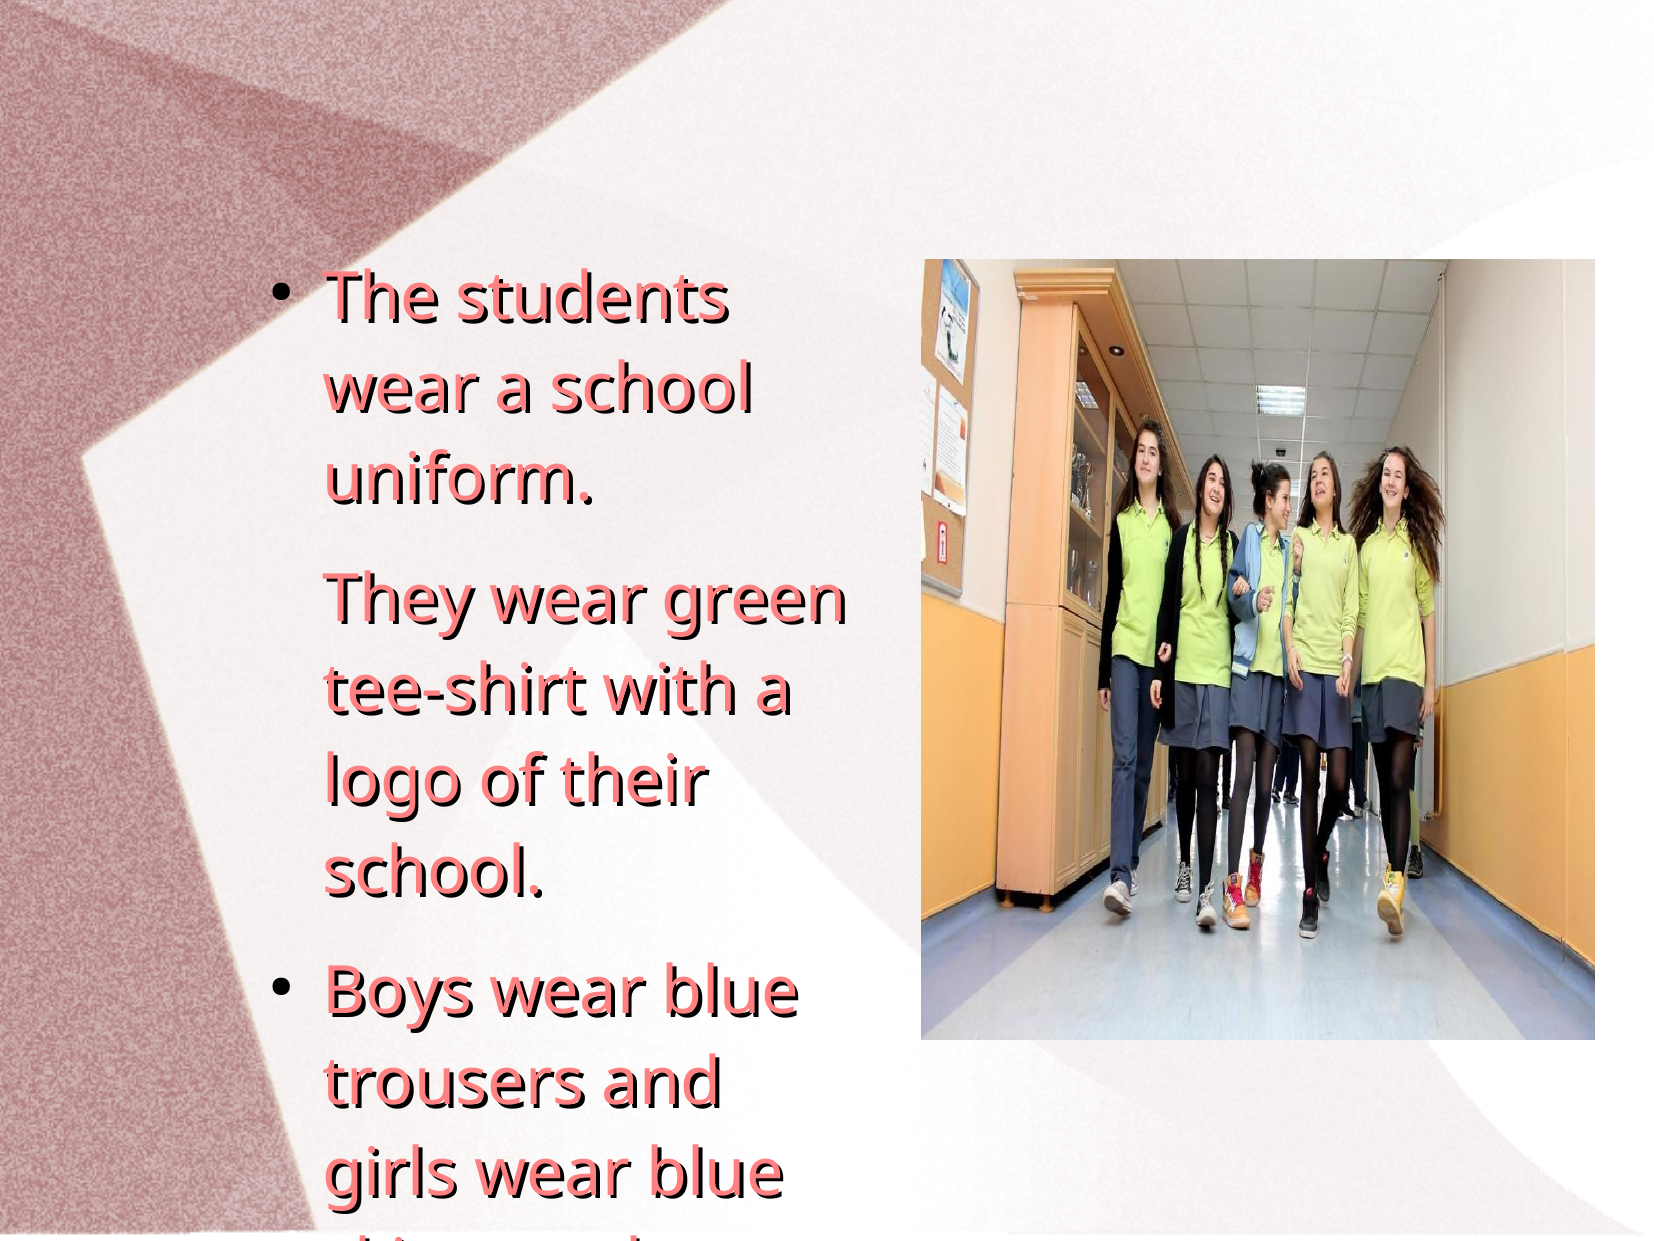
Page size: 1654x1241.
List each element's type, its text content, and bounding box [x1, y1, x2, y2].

list The students wear a school uniform. They wear green tee-shirt with a logo of their school. Boys wear blue trousers and girls wear blue skirts or shorts. [251, 248, 875, 1075]
picture [0, 0, 1654, 1241]
